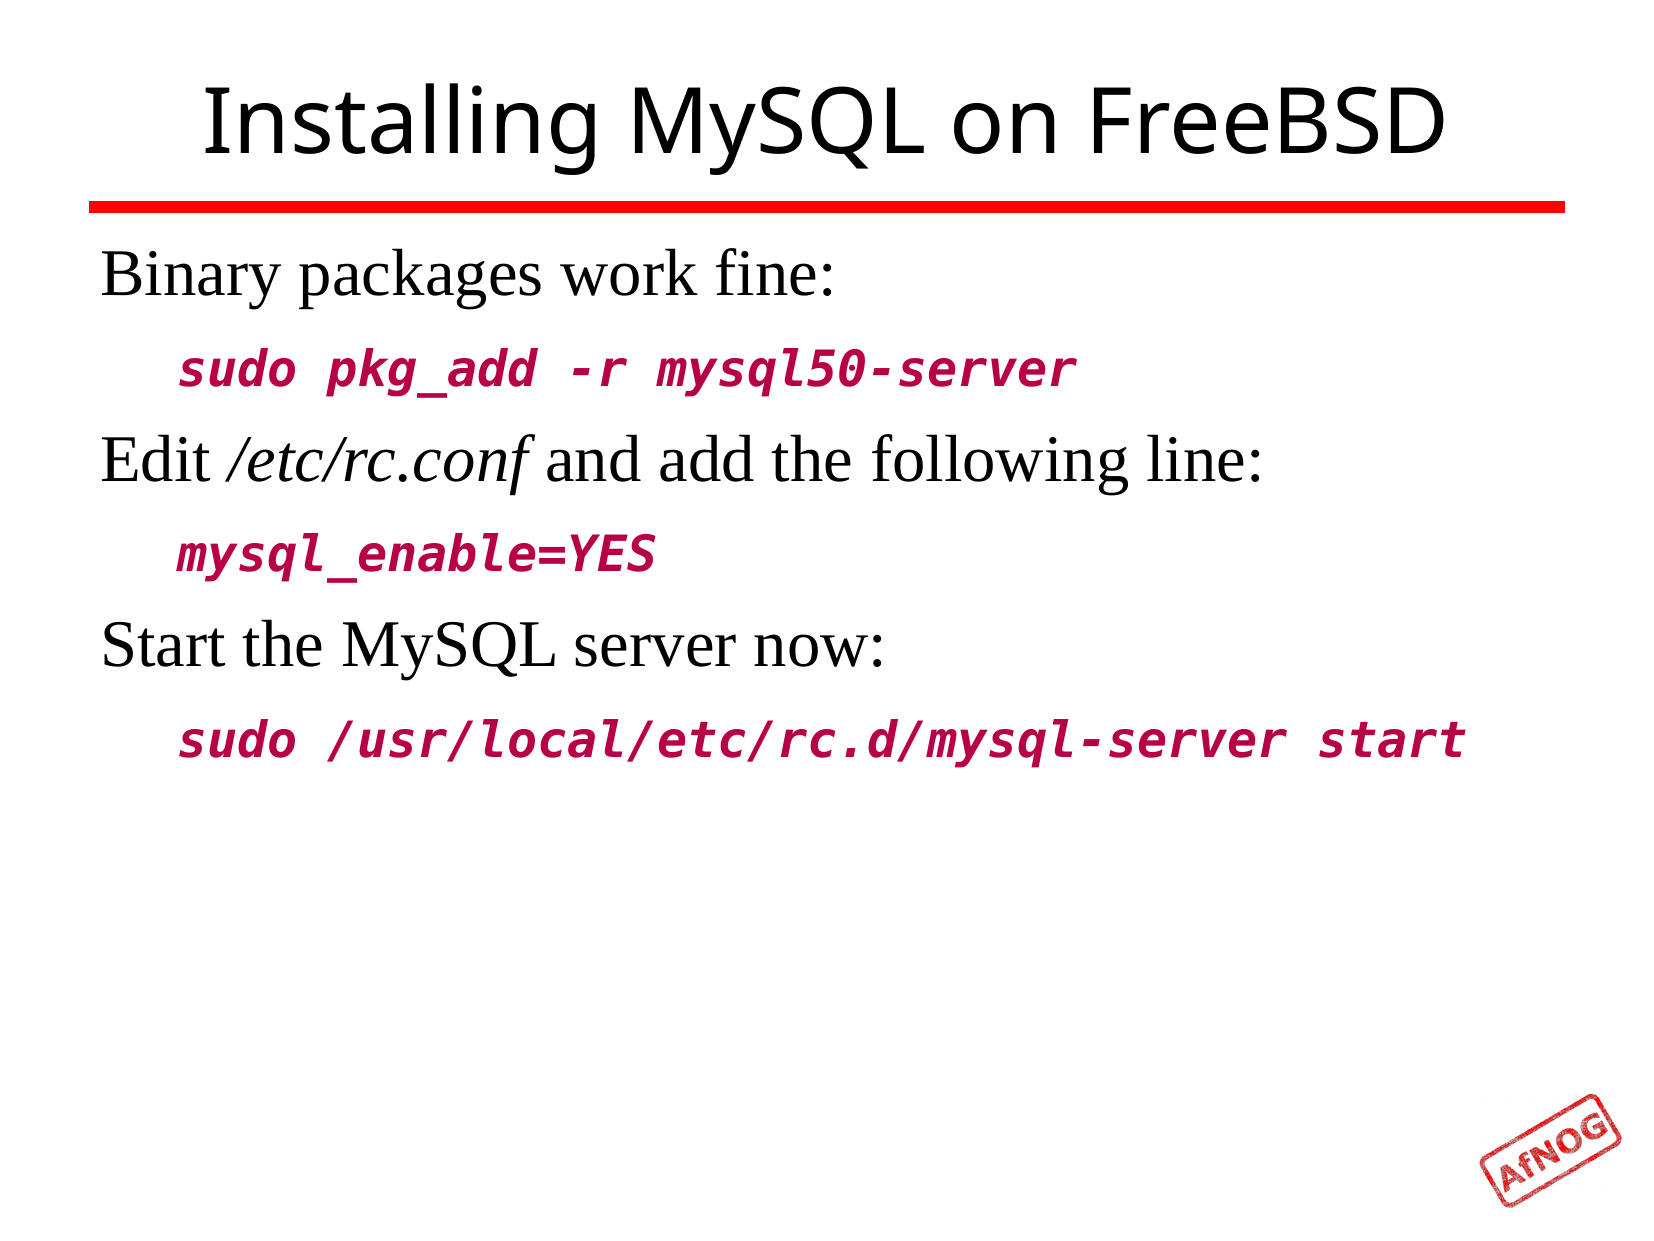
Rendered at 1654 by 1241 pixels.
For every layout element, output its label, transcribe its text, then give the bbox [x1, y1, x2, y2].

list Binary packages work fine: sudo pkg_add -r mysql50-server Edit /etc/rc.conf and add the following line: mysql_enable=YES Start the MySQL server now: sudo /usr/local/etc/rc.d/mysql-server start [82, 236, 1571, 1123]
title Installing MySQL on FreeBSD [88, 29, 1565, 207]
picture [1476, 1090, 1625, 1211]
